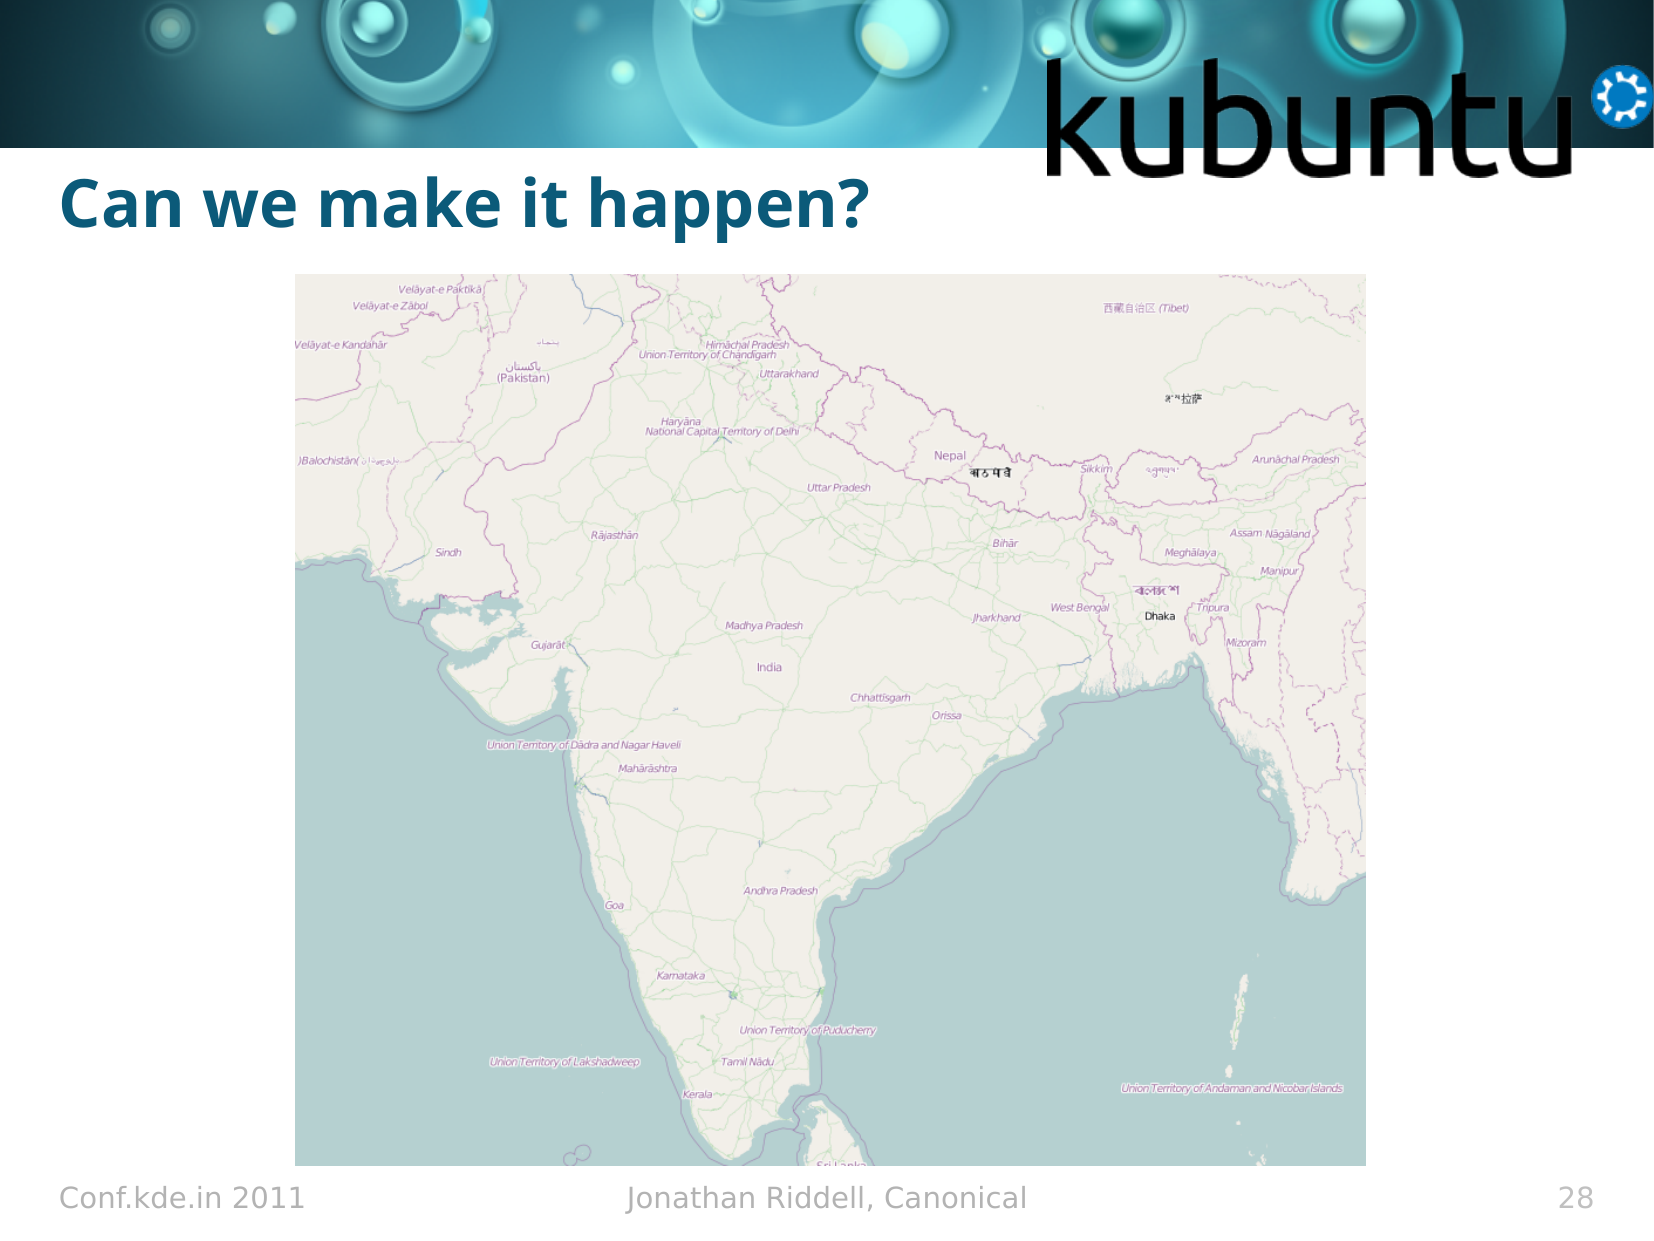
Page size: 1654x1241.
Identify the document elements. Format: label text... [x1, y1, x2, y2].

picture [0, 0, 1654, 178]
picture [295, 274, 1366, 1166]
title Can we make it happen? [59, 164, 1595, 240]
